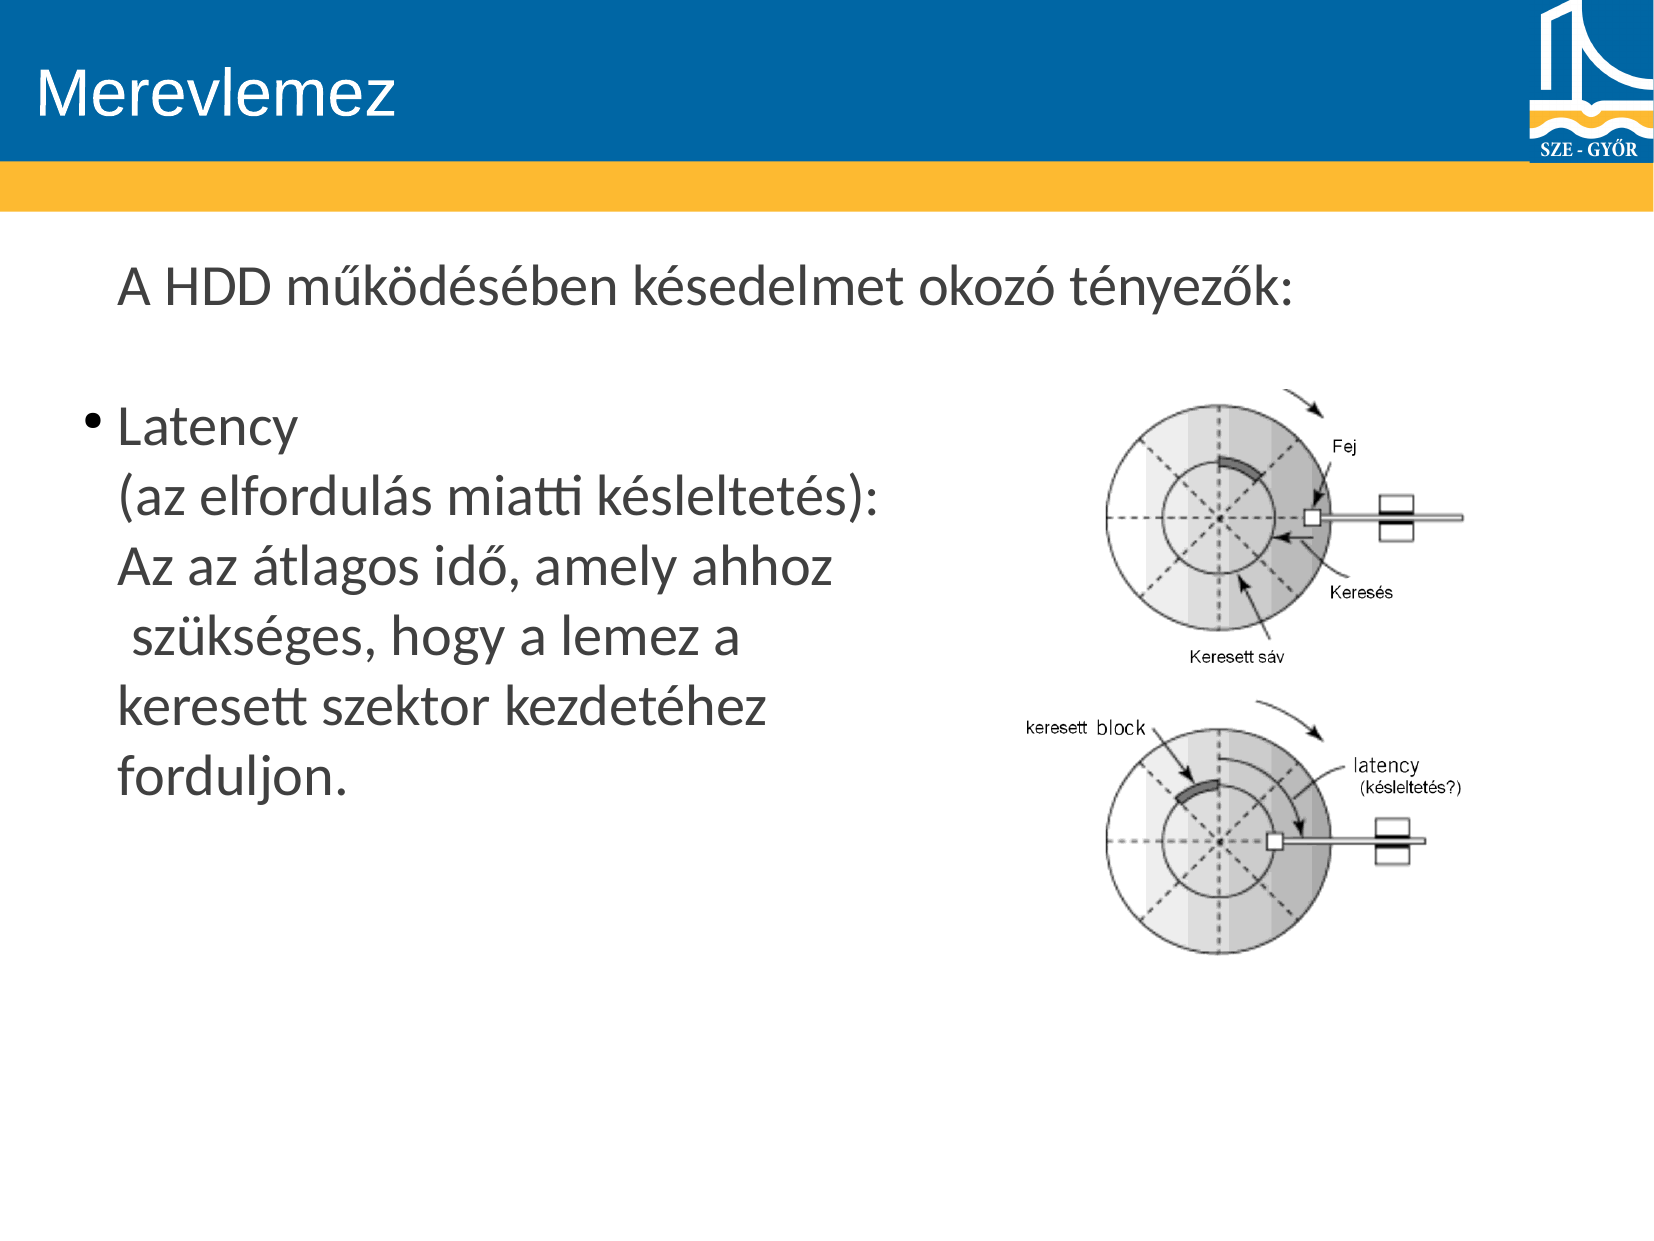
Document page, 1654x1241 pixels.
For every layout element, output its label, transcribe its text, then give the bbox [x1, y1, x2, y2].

text_box A HDD működésében késedelmet okozó tényezők: Latency (az elfordulás miatti késleltetés): Az az átlagos idő, amely ahhoz szükséges, hogy a lemez a keresett szektor kezdetéhez forduljon. [82, 247, 1323, 1198]
picture [1529, 0, 1654, 163]
picture [1020, 389, 1477, 957]
text_box Merevlemez [34, 48, 1524, 144]
